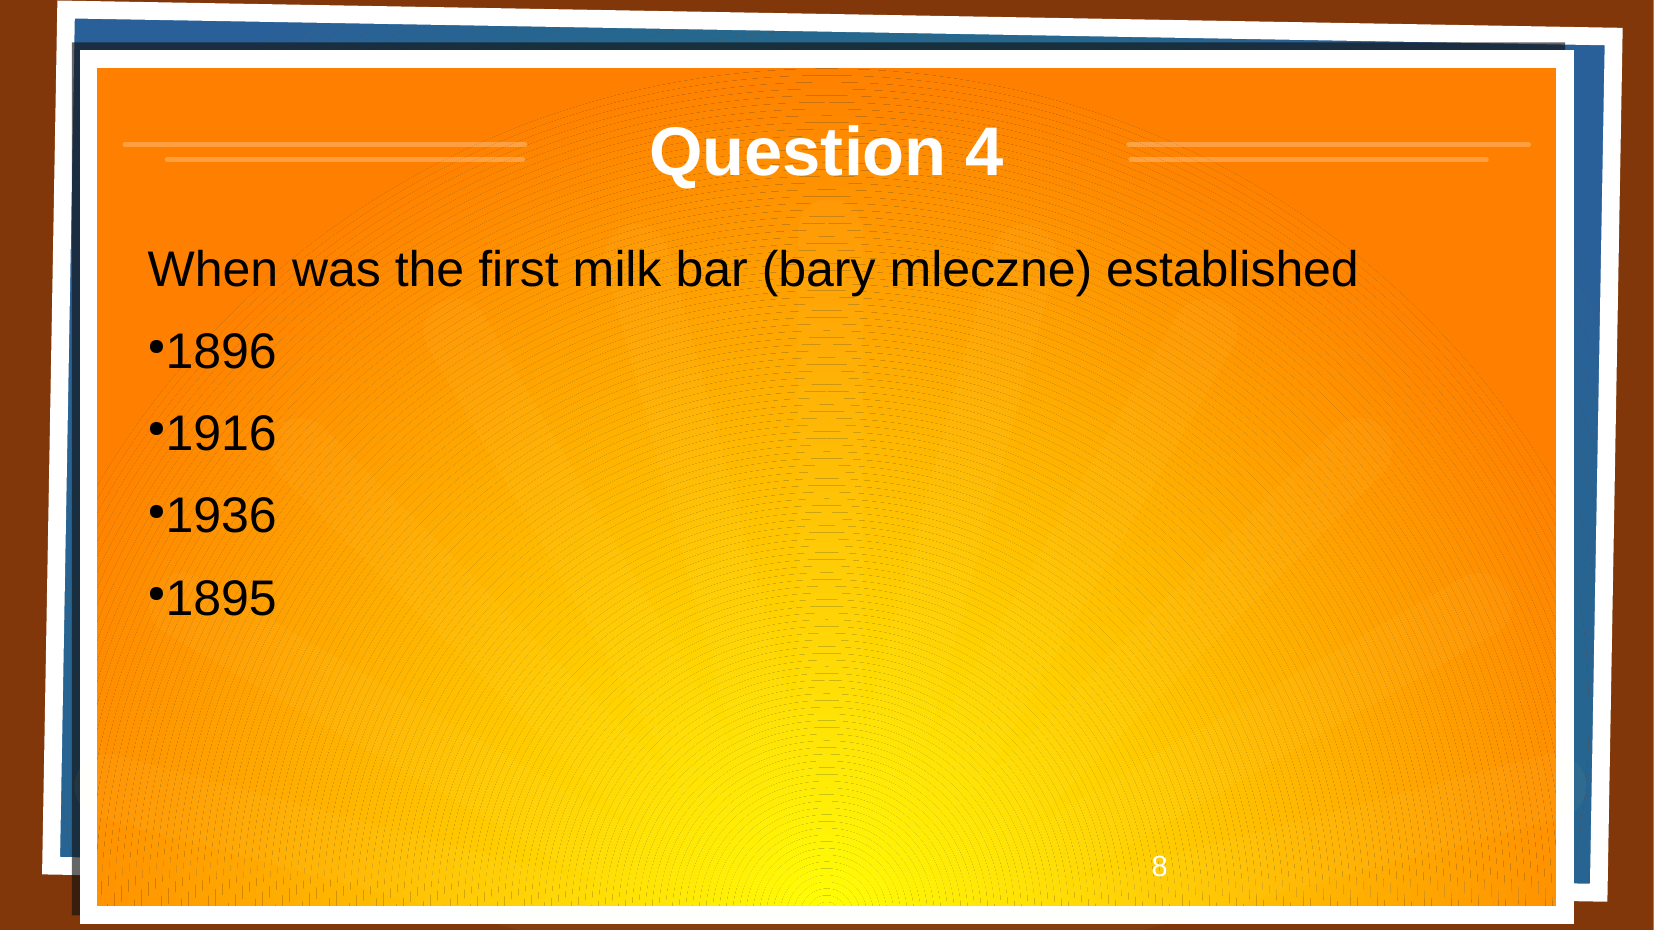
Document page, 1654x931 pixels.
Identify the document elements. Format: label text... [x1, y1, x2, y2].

list When was the first milk bar (bary mleczne) established 1896 1916 1936 1895 [147, 236, 1506, 827]
title Question 4 [531, 73, 1123, 222]
text_box [1151, 847, 1506, 912]
